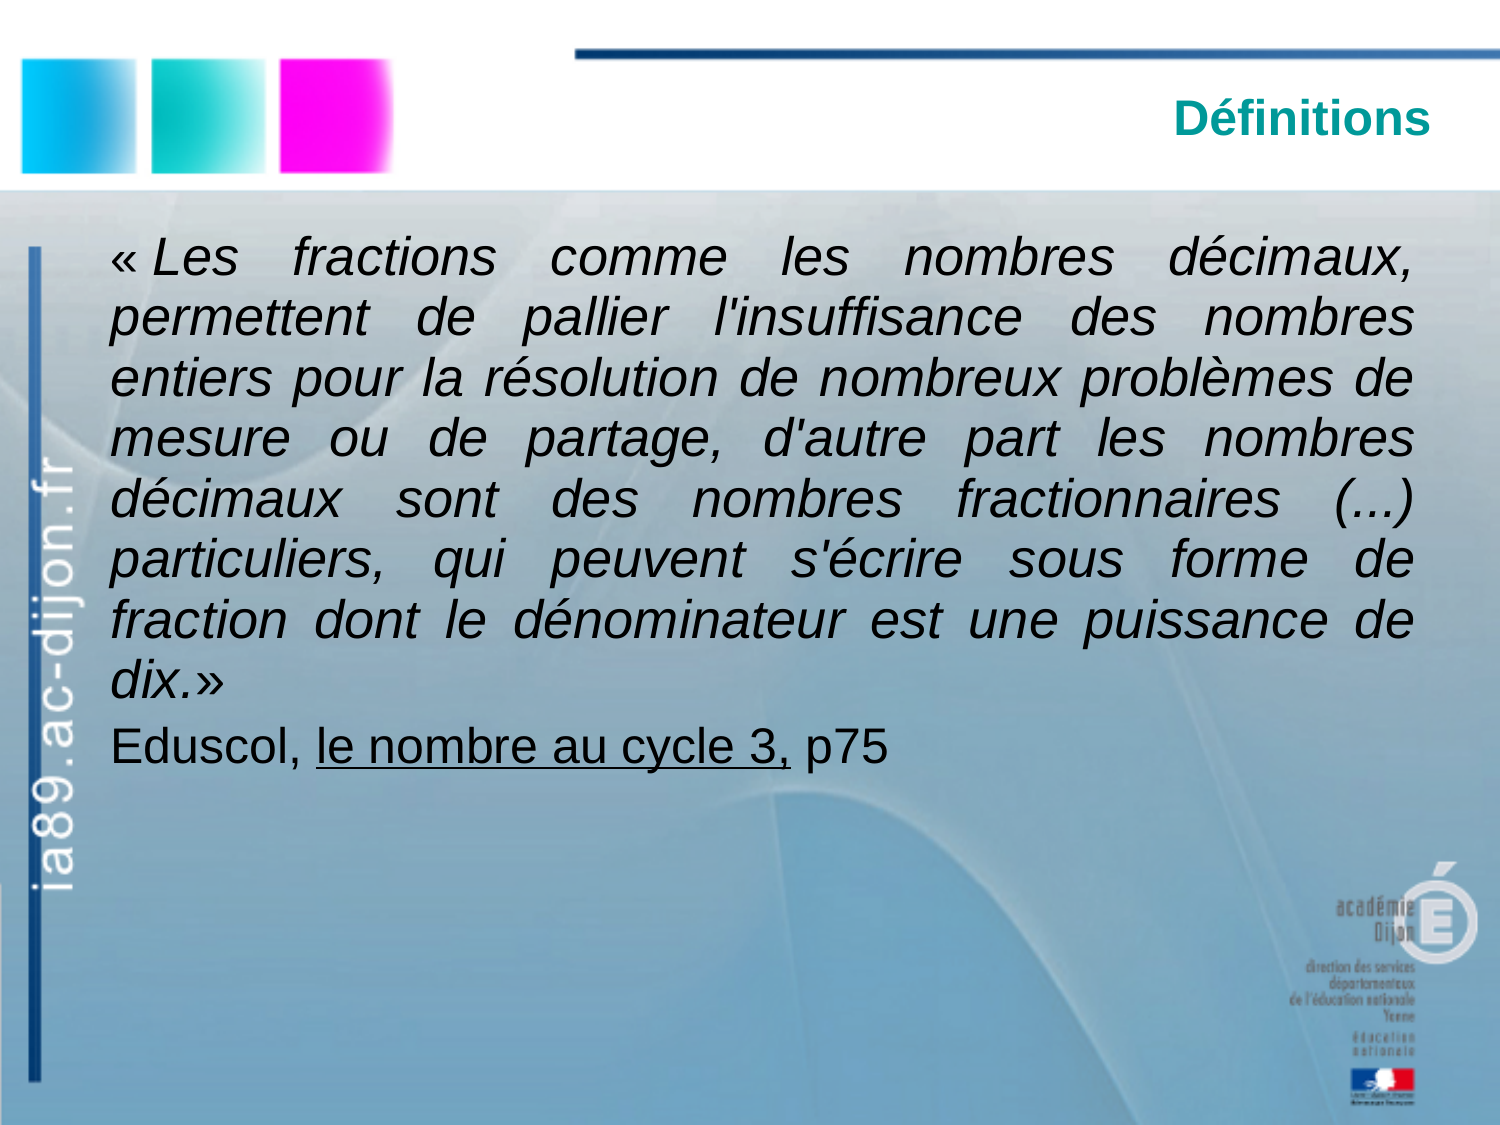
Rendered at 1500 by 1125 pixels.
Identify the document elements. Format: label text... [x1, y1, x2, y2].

picture [0, 0, 1500, 1125]
title Définitions [413, 59, 1447, 178]
list « Les fractions comme les nombres décimaux, permettent de pallier l'insuffisance des nombres entiers pour la résolution de nombreux problèmes de mesure ou de partage, d'autre part les nombres décimaux sont des nombres fractionnaires (...) particuliers, qui peuvent s'écrire sous forme de fraction dont le dénominateur est une puissance de dix.» Eduscol, le nombre au cycle 3, p75 [110, 188, 1418, 1028]
